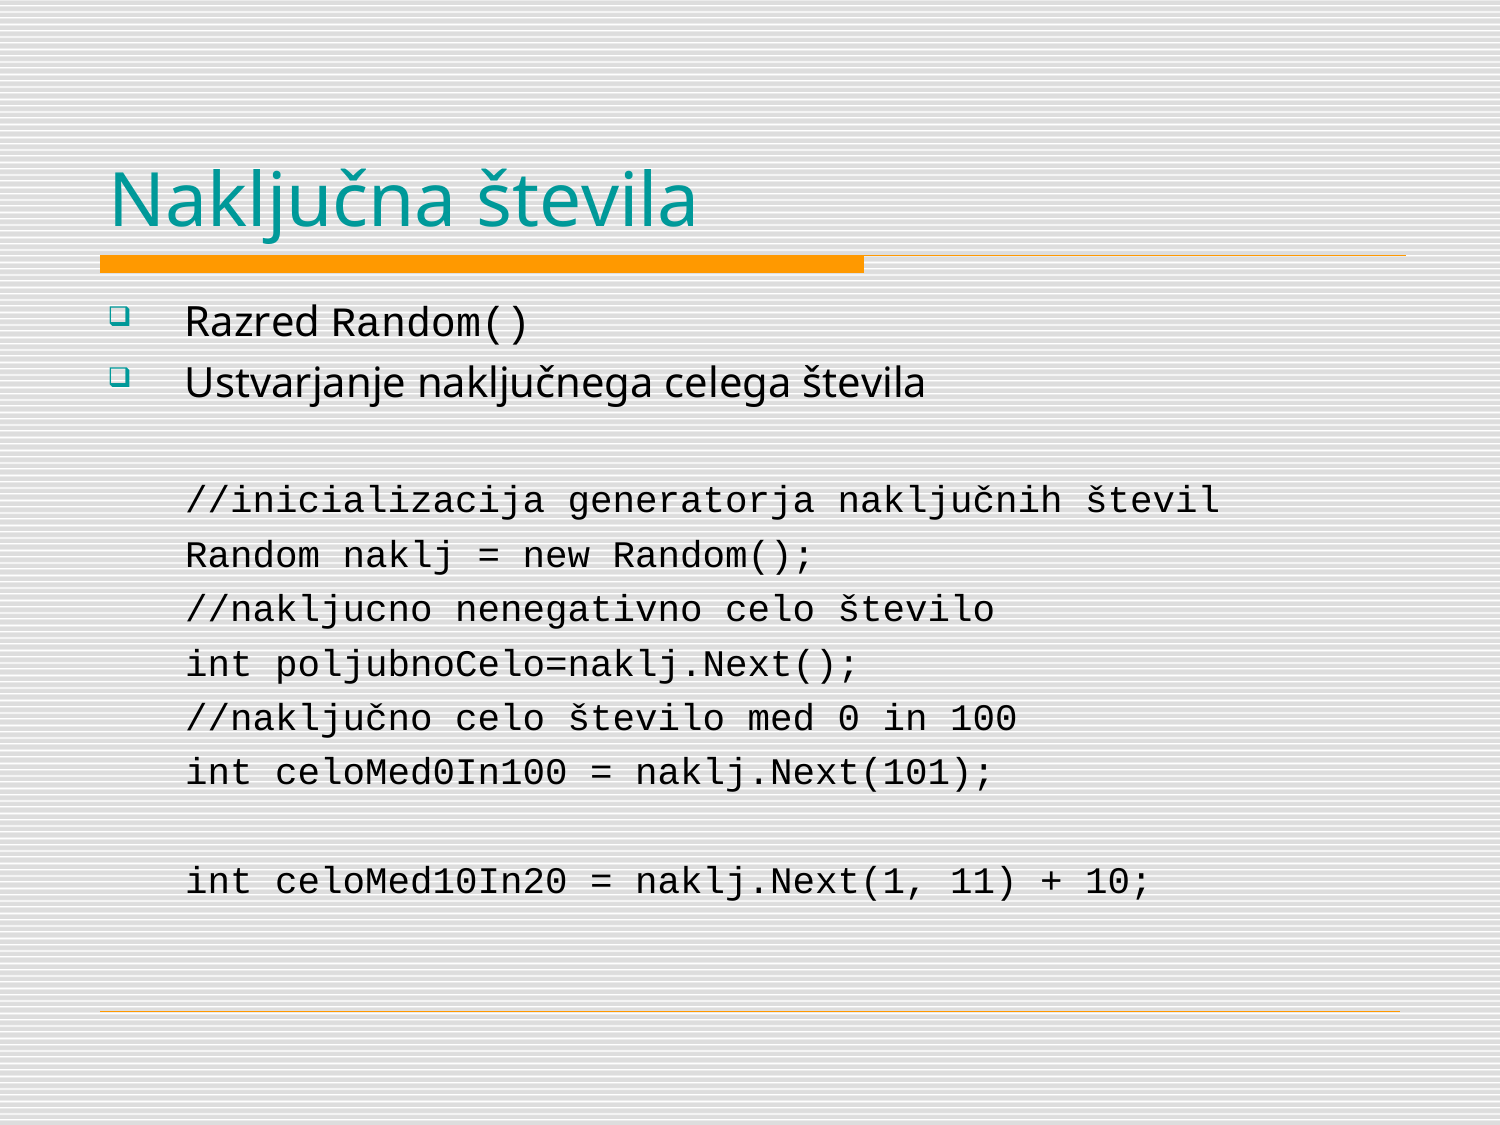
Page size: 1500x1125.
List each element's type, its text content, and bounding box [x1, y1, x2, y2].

list Razred Random() Ustvarjanje naključnega celega števila //inicializacija generatorja naključnih števil Random naklj = new Random(); //nakljucno nenegativno celo število int poljubnoCelo=naklj.Next(); //naključno celo število med 0 in 100 int celoMed0In100 = naklj.Next(101); int celoMed10In20 = naklj.Next(1, 11) + 10; [92, 287, 1406, 988]
picture [0, 0, 1500, 1125]
title Naključna števila [94, 49, 1407, 250]
